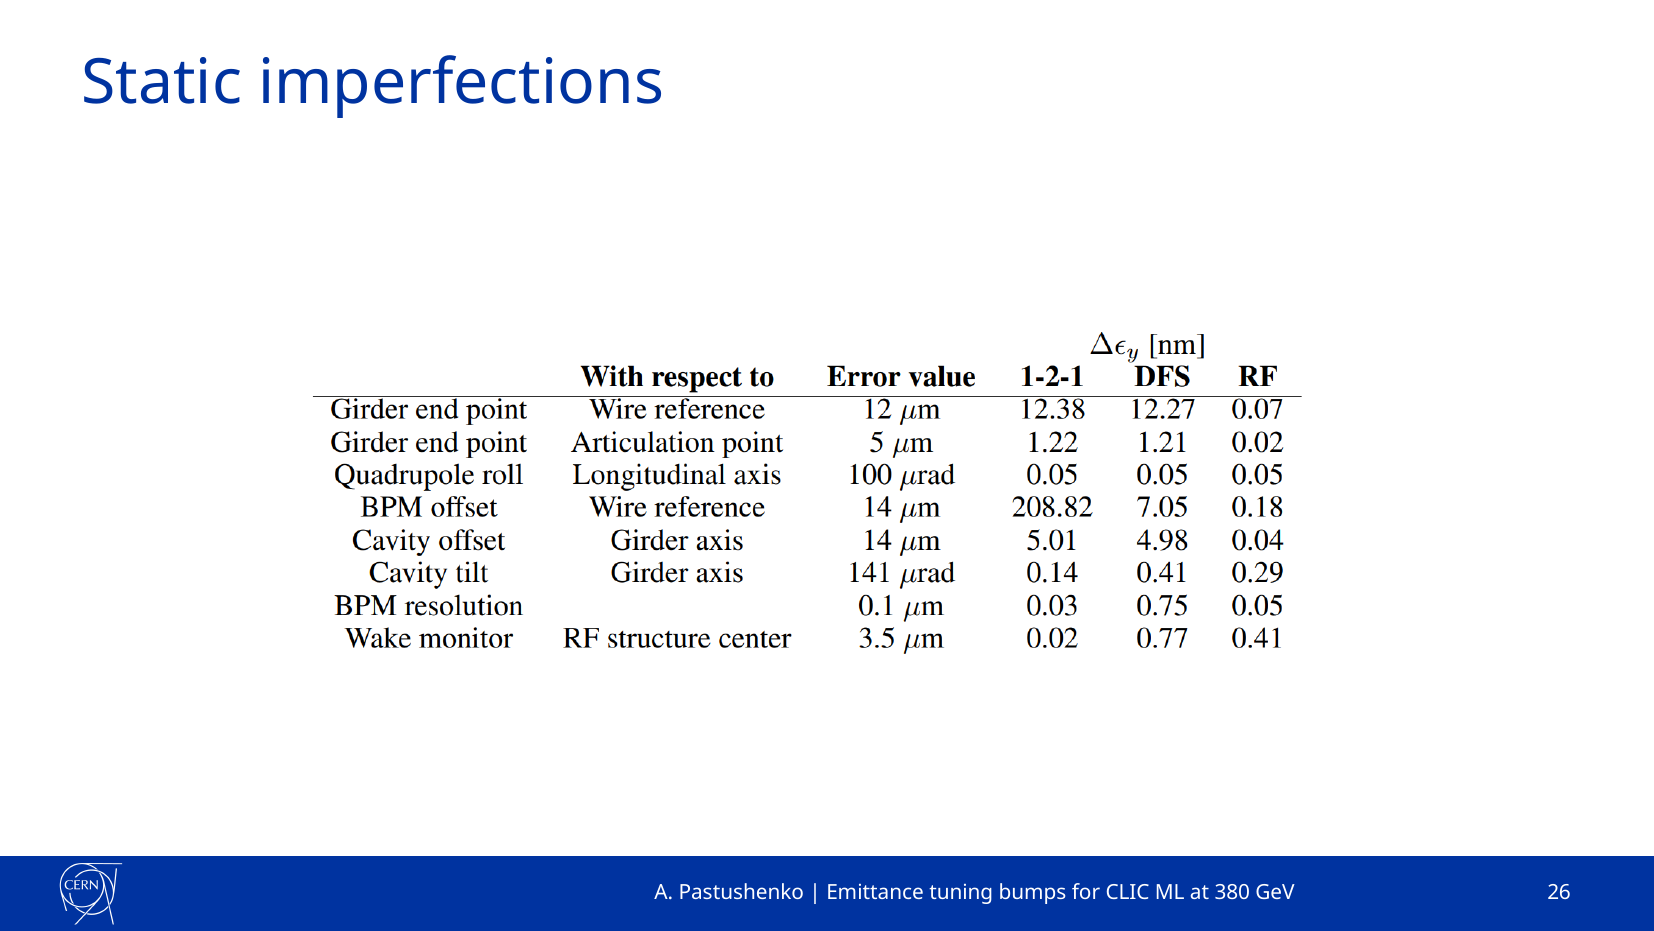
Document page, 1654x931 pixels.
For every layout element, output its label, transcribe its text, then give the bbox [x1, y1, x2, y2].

picture [294, 318, 1312, 673]
picture [56, 859, 127, 928]
title Static imperfections [81, 37, 1570, 193]
